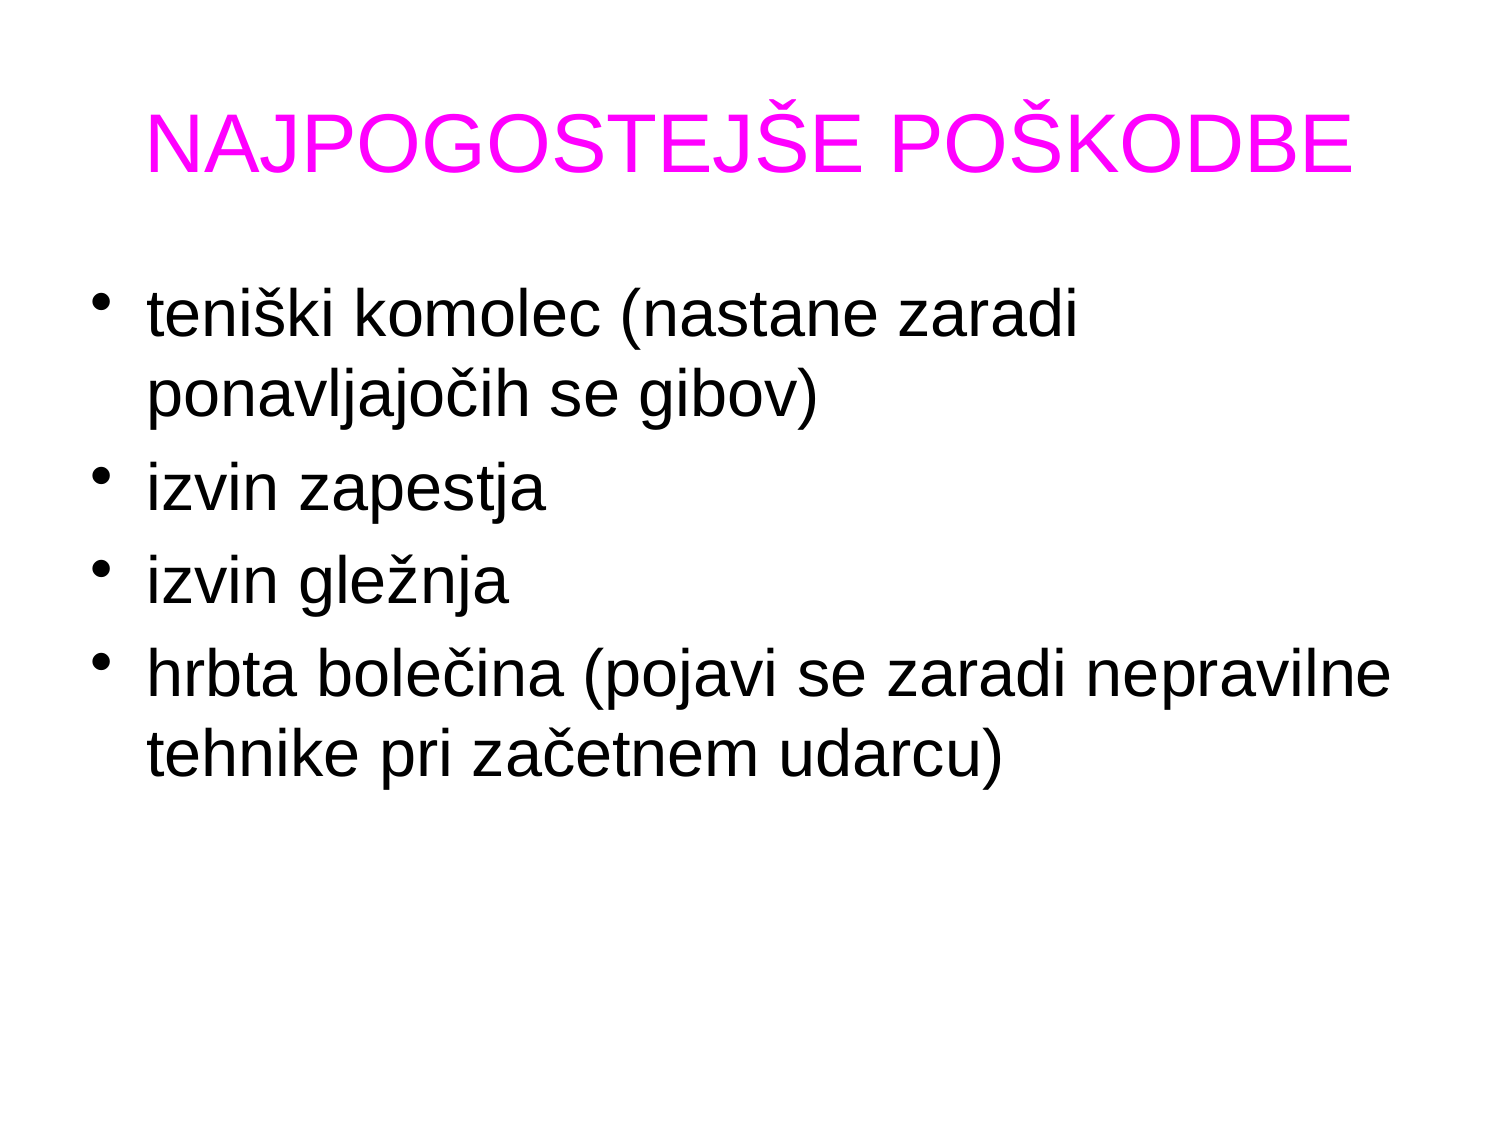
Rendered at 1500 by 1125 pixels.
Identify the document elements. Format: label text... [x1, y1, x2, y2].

title NAJPOGOSTEJŠE POŠKODBE [75, 45, 1425, 233]
list teniški komolec (nastane zaradi ponavljajočih se gibov) izvin zapestja izvin gležnja hrbta bolečina (pojavi se zaradi nepravilne tehnike pri začetnem udarcu) [75, 262, 1425, 1005]
